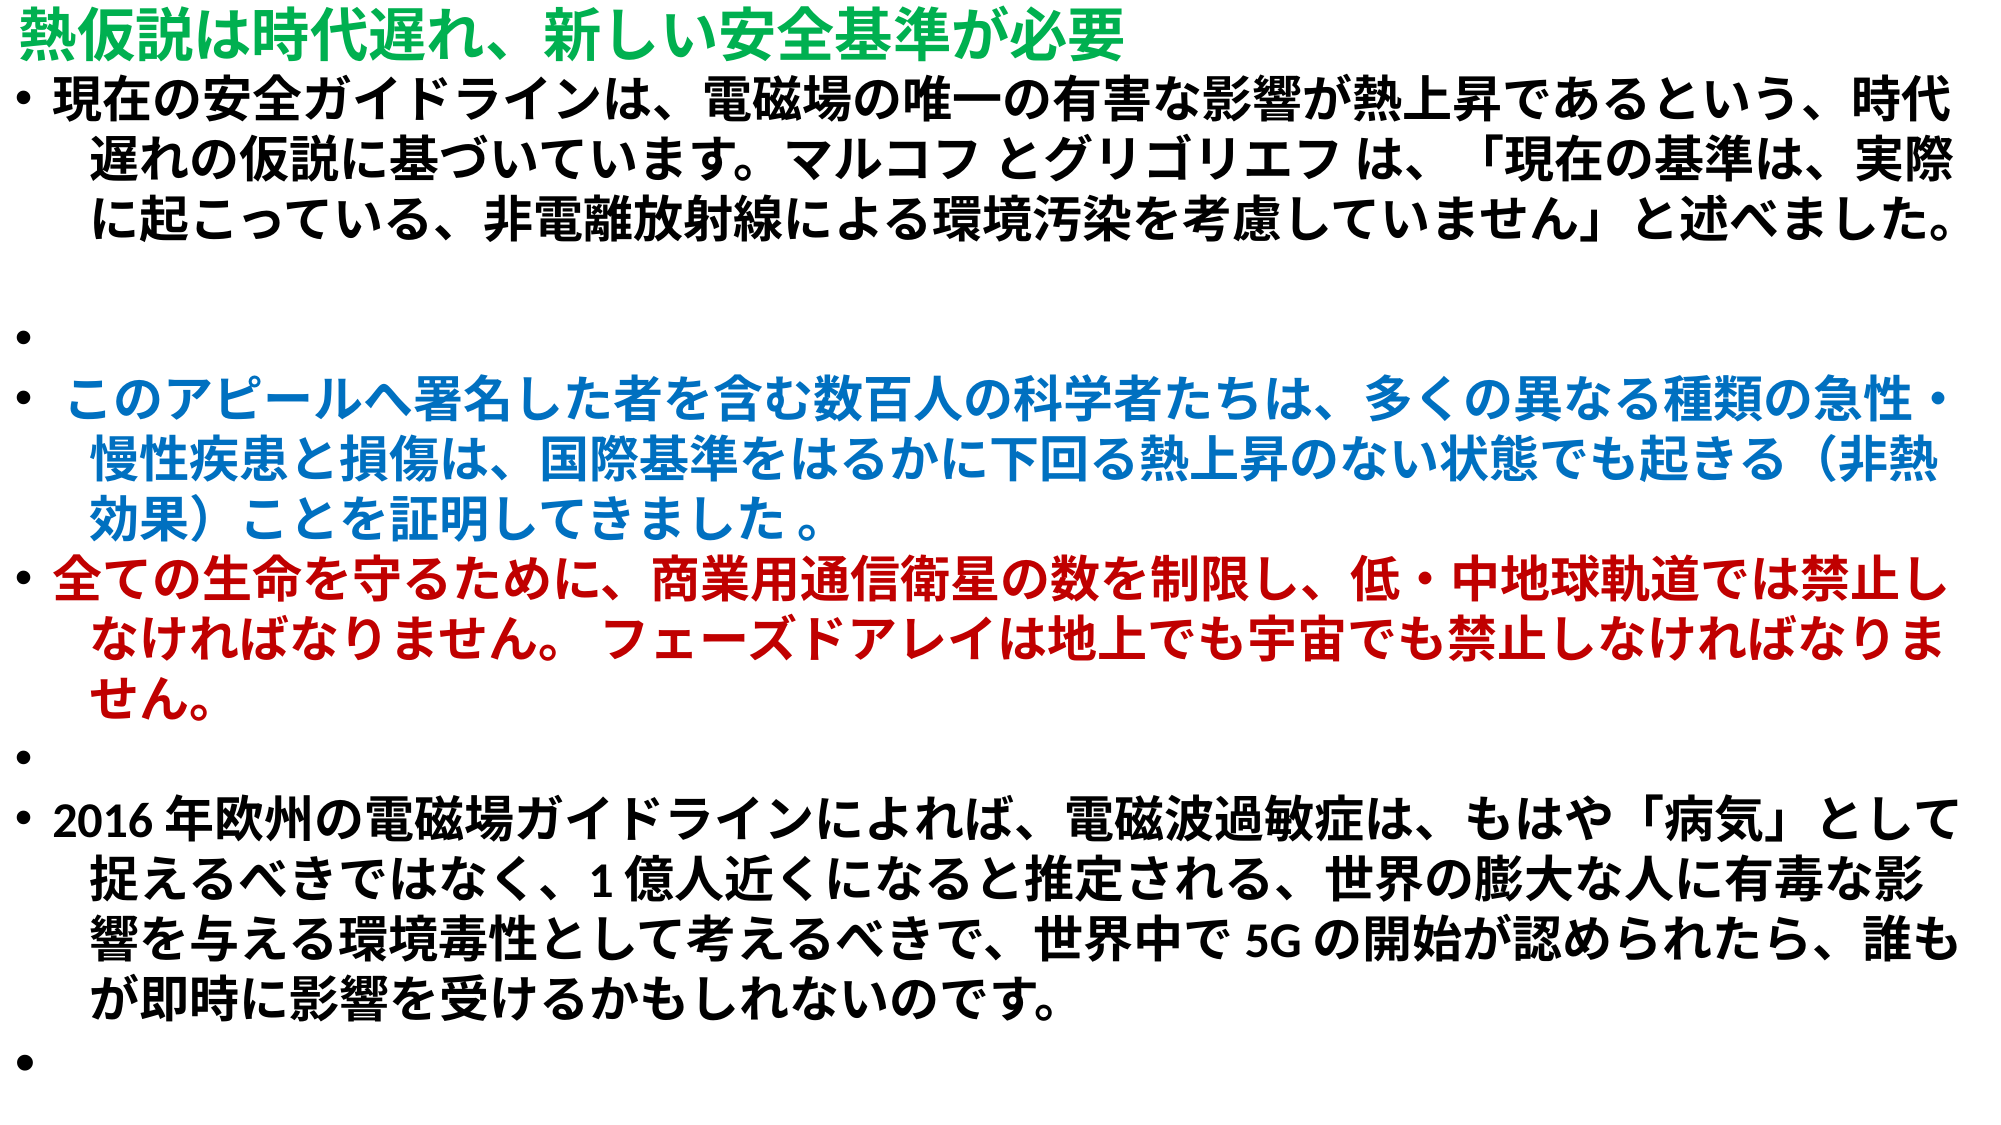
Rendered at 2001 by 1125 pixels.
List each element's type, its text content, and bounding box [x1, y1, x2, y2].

title 熱仮説は時代遅れ、新しい安全基準が必要 [4, 0, 1982, 60]
list 現在の安全ガイドラインは、電磁場の唯一の有害な影響が熱上昇であるという、時代遅れの仮説に基づいています。マルコフ とグリゴリエフ は、「現在の基準は、実際に起こっている、非電離放射線による環境汚染を考慮していません」と述べました。 このアピールへ署名した者を含む数百人の科学者たちは、多くの異なる種類の急性・慢性疾患と損傷は、国際基準をはるかに下回る熱上昇のない状態でも起きる（非熱効果）ことを証明してきました 。 全ての生命を守るために、商業用通信衛星の数を制限し、低・中地球軌道では禁止しなければなりません。 フェーズドアレイは地上でも宇宙でも禁止しなければなりません。 2016 年欧州の電磁場ガイドラインによれば、電磁波過敏症は、もはや「病気」として捉えるべきではなく、1 億人近くになると推定される、世界の膨大な人に有毒な影響を与える環境毒性として考えるべきで、世界中で 5G の開始が認められたら、誰もが即時に影響を受けるかもしれないのです。 [0, 60, 1988, 1065]
